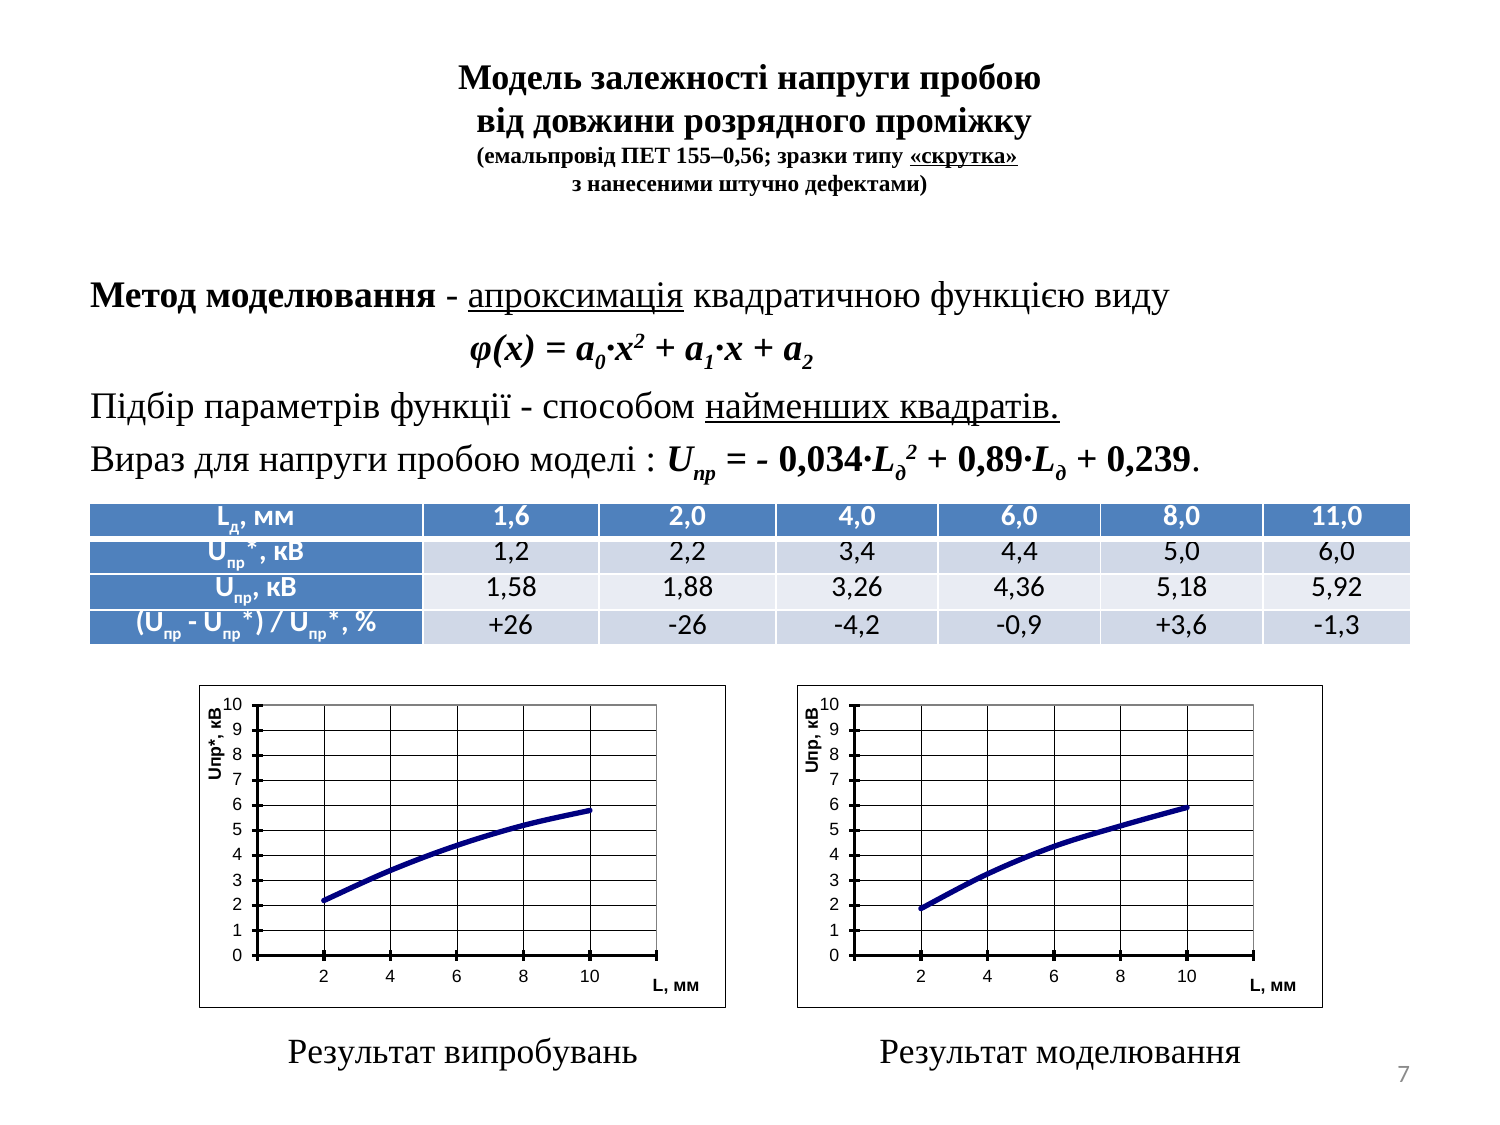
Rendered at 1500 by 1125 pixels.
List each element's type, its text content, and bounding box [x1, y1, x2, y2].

table_cell +3,6 [1101, 611, 1262, 644]
title Модель залежності напруги пробою від довжини розрядного проміжку (емальпровід ПЕТ 155–0,56; зразки типу «скрутка» з нанесеними штучно дефектами) [75, 45, 1425, 233]
table_cell 6,0 [1343, 543, 1352, 558]
picture [64, 656, 1459, 1125]
table_cell 5,0 [1188, 543, 1197, 558]
table_cell 3,26 [777, 575, 937, 609]
table_header 4,0 [777, 504, 937, 536]
table_cell 6,0 [1264, 542, 1410, 573]
table_cell -0,9 [939, 611, 1100, 644]
table_cell -1,3 [1264, 611, 1410, 644]
table_header 6,0 [939, 504, 1100, 536]
table_cell -26 [600, 611, 775, 644]
table_cell 5,0 [1101, 542, 1262, 573]
table_header 2,0 [600, 504, 775, 536]
table_cell +26 [424, 611, 598, 644]
table_header 11,0 [1264, 504, 1410, 536]
table_cell 1,58 [424, 575, 598, 609]
table_cell 4,36 [939, 575, 1100, 609]
table_header Lд, мм [90, 504, 422, 536]
table_cell 1,2 [424, 542, 598, 573]
table_cell 5,18 [1101, 575, 1262, 609]
table_header 1,6 [424, 504, 598, 536]
table_cell 5,92 [1264, 575, 1410, 609]
list Метод моделювання - апроксимація квадратичною функцією виду φ(х) = а0·х2 + а1·х + а2 Підбір параметрів функції - способом найменших квадратів. Вираз для напруги пробою моделі : Uпр = - 0,034·Lд2 + 0,89·Lд + 0,239. [75, 262, 1425, 656]
table_cell 3,4 [777, 542, 937, 573]
table_cell 1,88 [600, 575, 775, 609]
table_header 8,0 [1101, 504, 1262, 536]
table_cell Uпр*, кВ [90, 542, 422, 573]
table_cell (Uпр - Uпр*) / Uпр*, % [90, 611, 422, 644]
table_cell -4,2 [777, 611, 937, 644]
table_cell Uпр, кВ [90, 575, 422, 609]
table_cell 4,4 [939, 542, 1100, 573]
table_cell 2,2 [600, 542, 775, 573]
